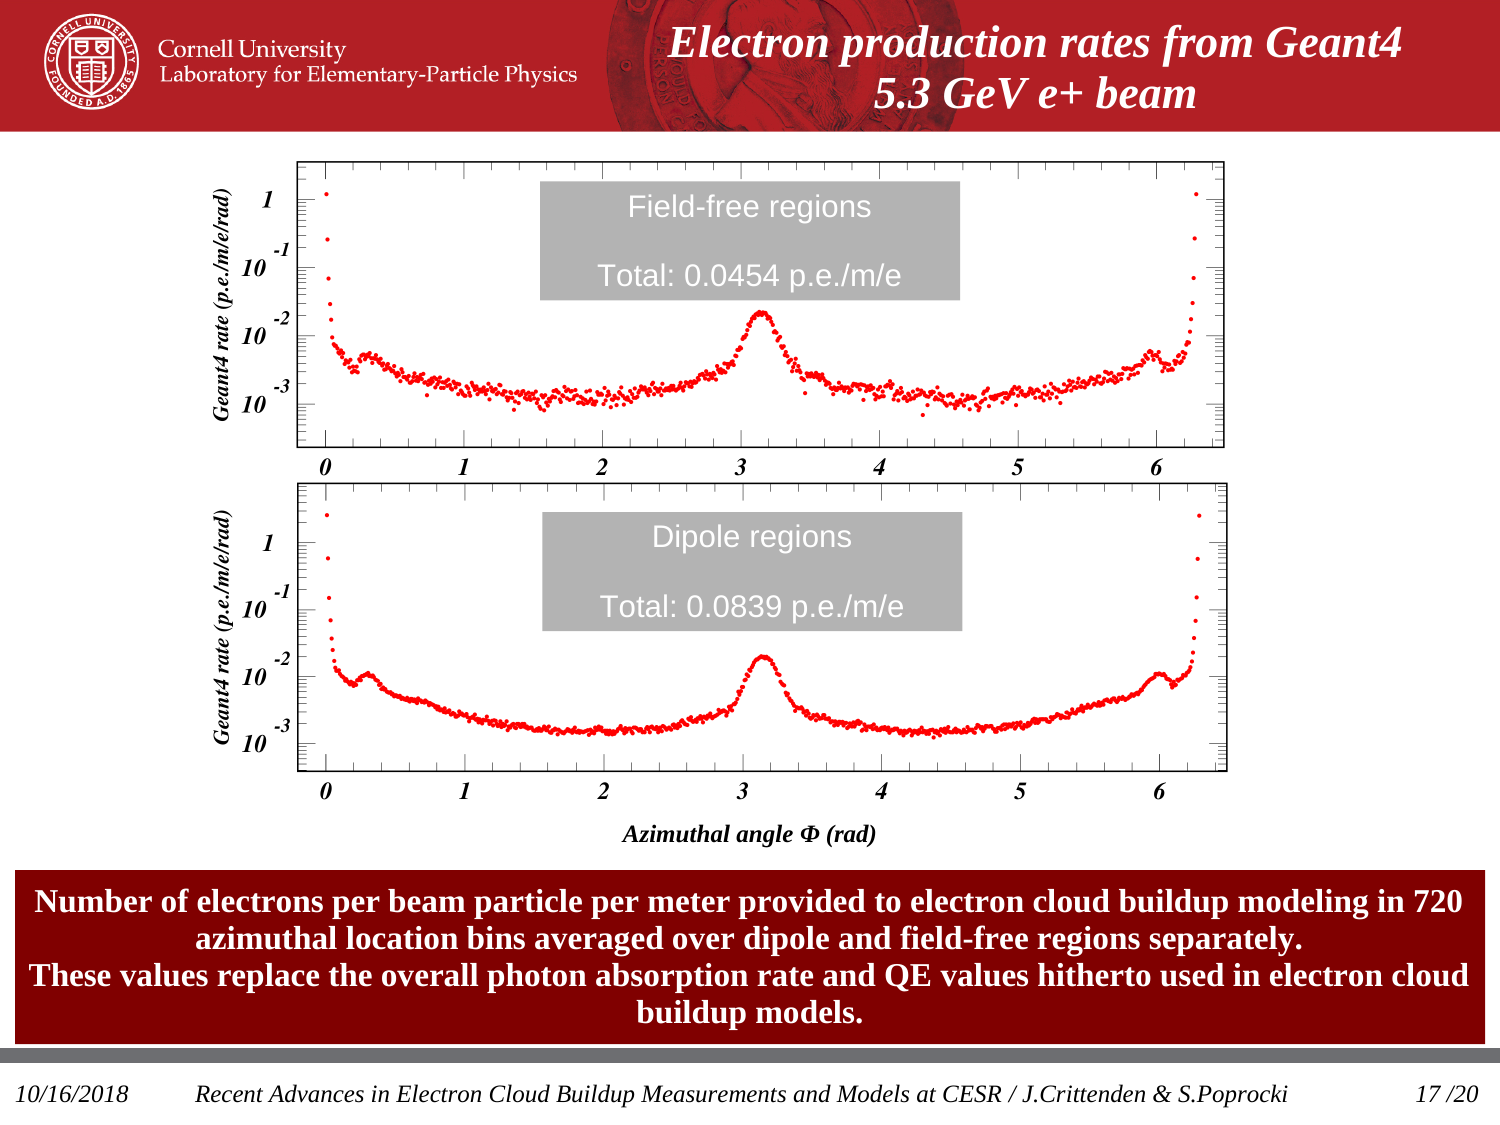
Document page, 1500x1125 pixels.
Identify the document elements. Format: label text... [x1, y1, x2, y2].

picture [0, 0, 570, 132]
text_box Dipole regions Total: 0.0839 p.e./m/e [542, 512, 963, 632]
picture [206, 156, 1237, 804]
text_box Number of electrons per beam particle per meter provided to electron cloud buildup modeling in 720 azimuthal location bins averaged over dipole and field-free regions separately. These values replace the overall photon absorption rate and QE values hitherto used in electron cloud buildup models. [15, 870, 1486, 1045]
text_box Azimuthal angle Φ (rad) [600, 812, 901, 856]
title Electron production rates from Geant4 5.3 GeV e+ beam [570, 0, 1500, 136]
text_box Field-free regions Total: 0.0454 p.e./m/e [540, 181, 961, 301]
